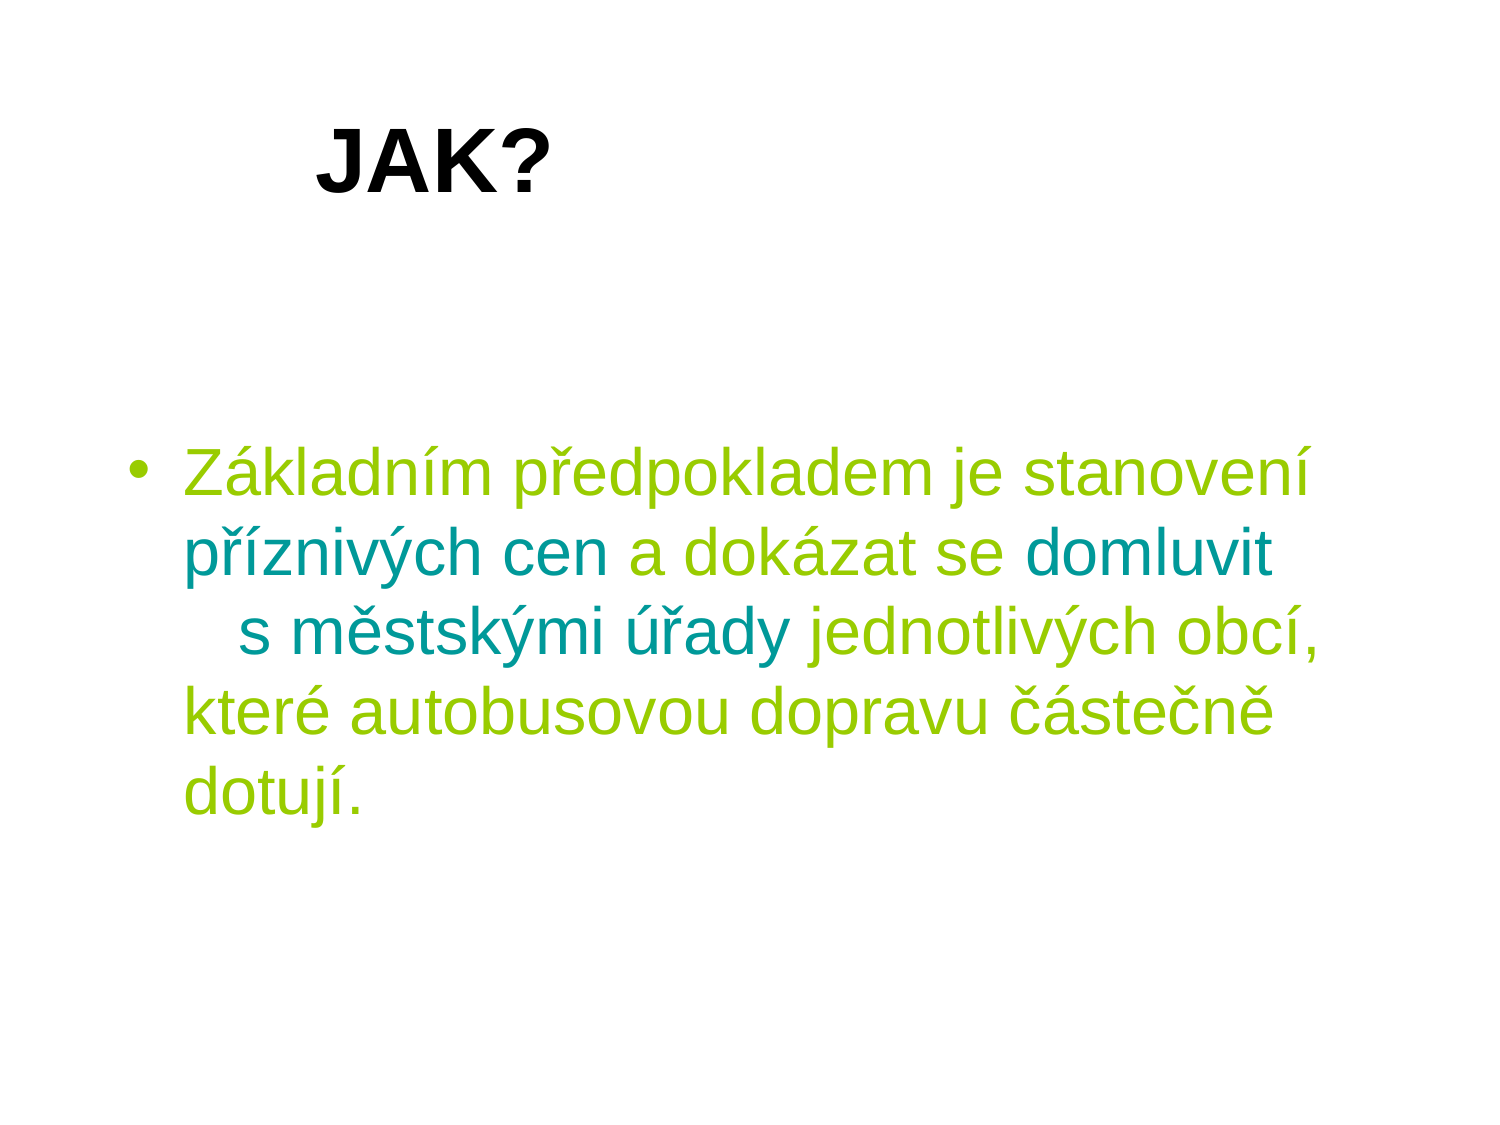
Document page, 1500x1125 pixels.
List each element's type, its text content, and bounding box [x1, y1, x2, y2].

list Základním předpokladem je stanovení příznivých cen a dokázat se domluvit s městskými úřady jednotlivých obcí, které autobusovou dopravu částečně dotují. [112, 420, 1412, 974]
title JAK? [0, 24, 1128, 288]
